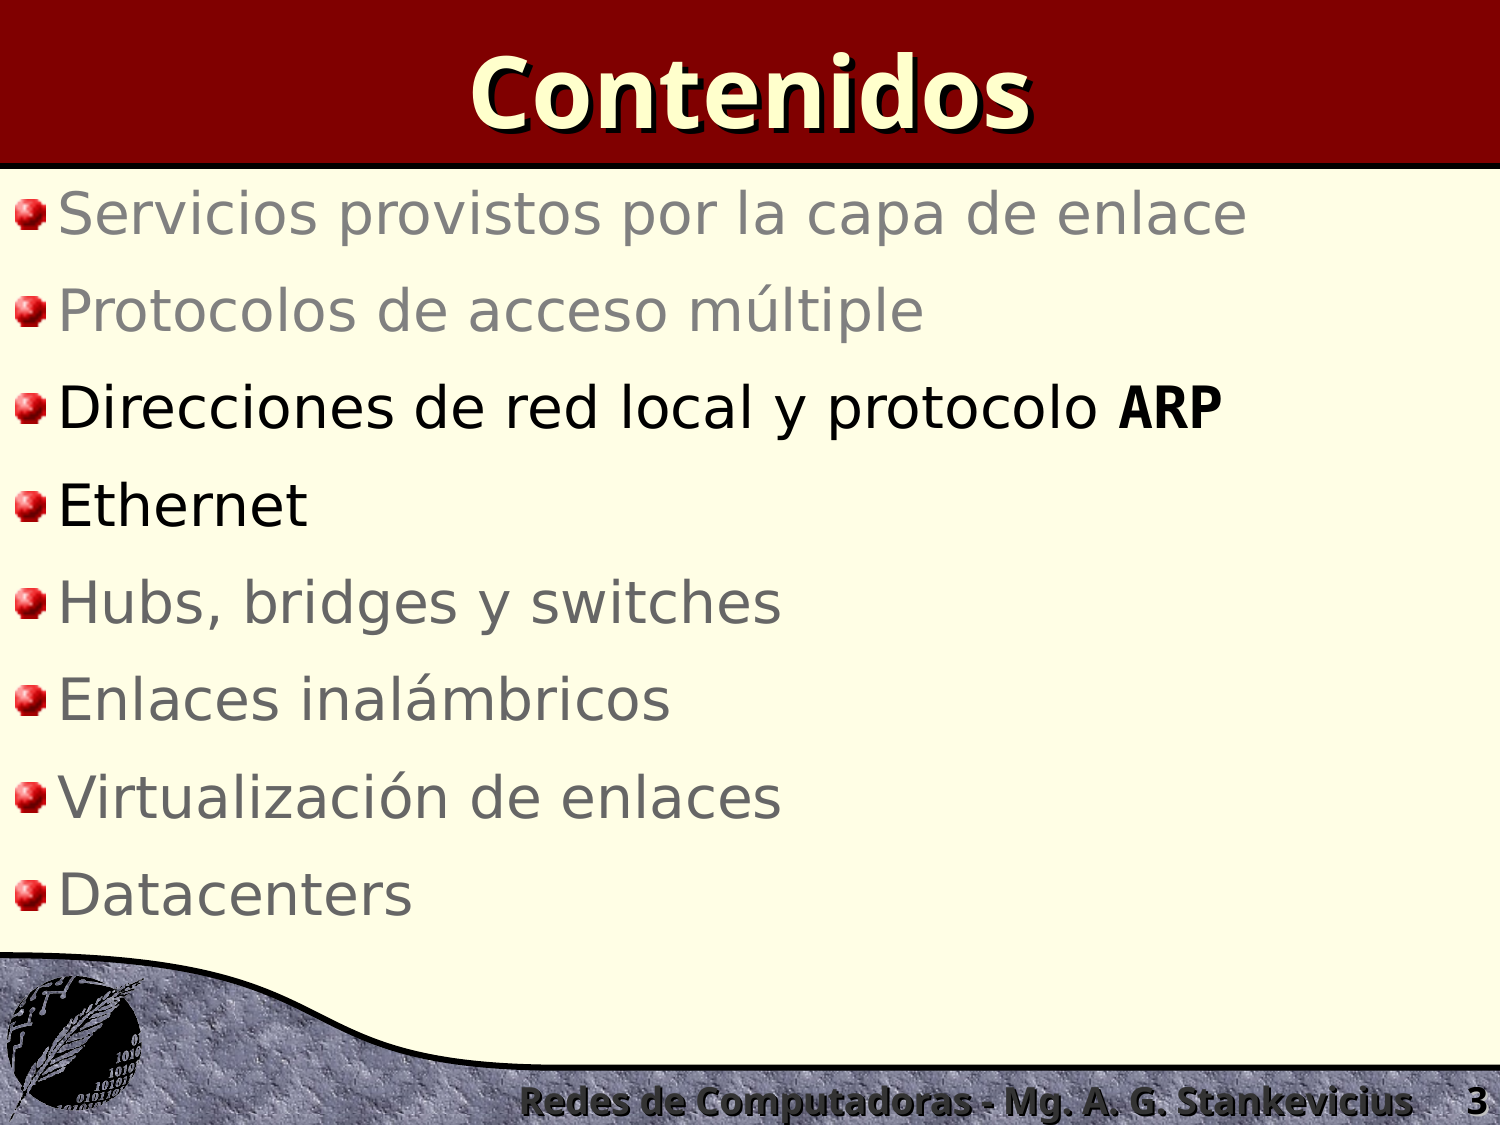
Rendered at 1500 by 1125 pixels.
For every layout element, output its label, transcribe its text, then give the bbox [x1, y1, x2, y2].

picture [0, 959, 1500, 1125]
title Contenidos [15, 5, 1485, 160]
list Servicios provistos por la capa de enlace Protocolos de acceso múltiple Direcciones de red local y protocolo ARP Ethernet Hubs, bridges y switches Enlaces inalámbricos Virtualización de enlaces Datacenters [0, 180, 1500, 932]
picture [1047, 1100, 1054, 1110]
picture [790, 1100, 795, 1110]
